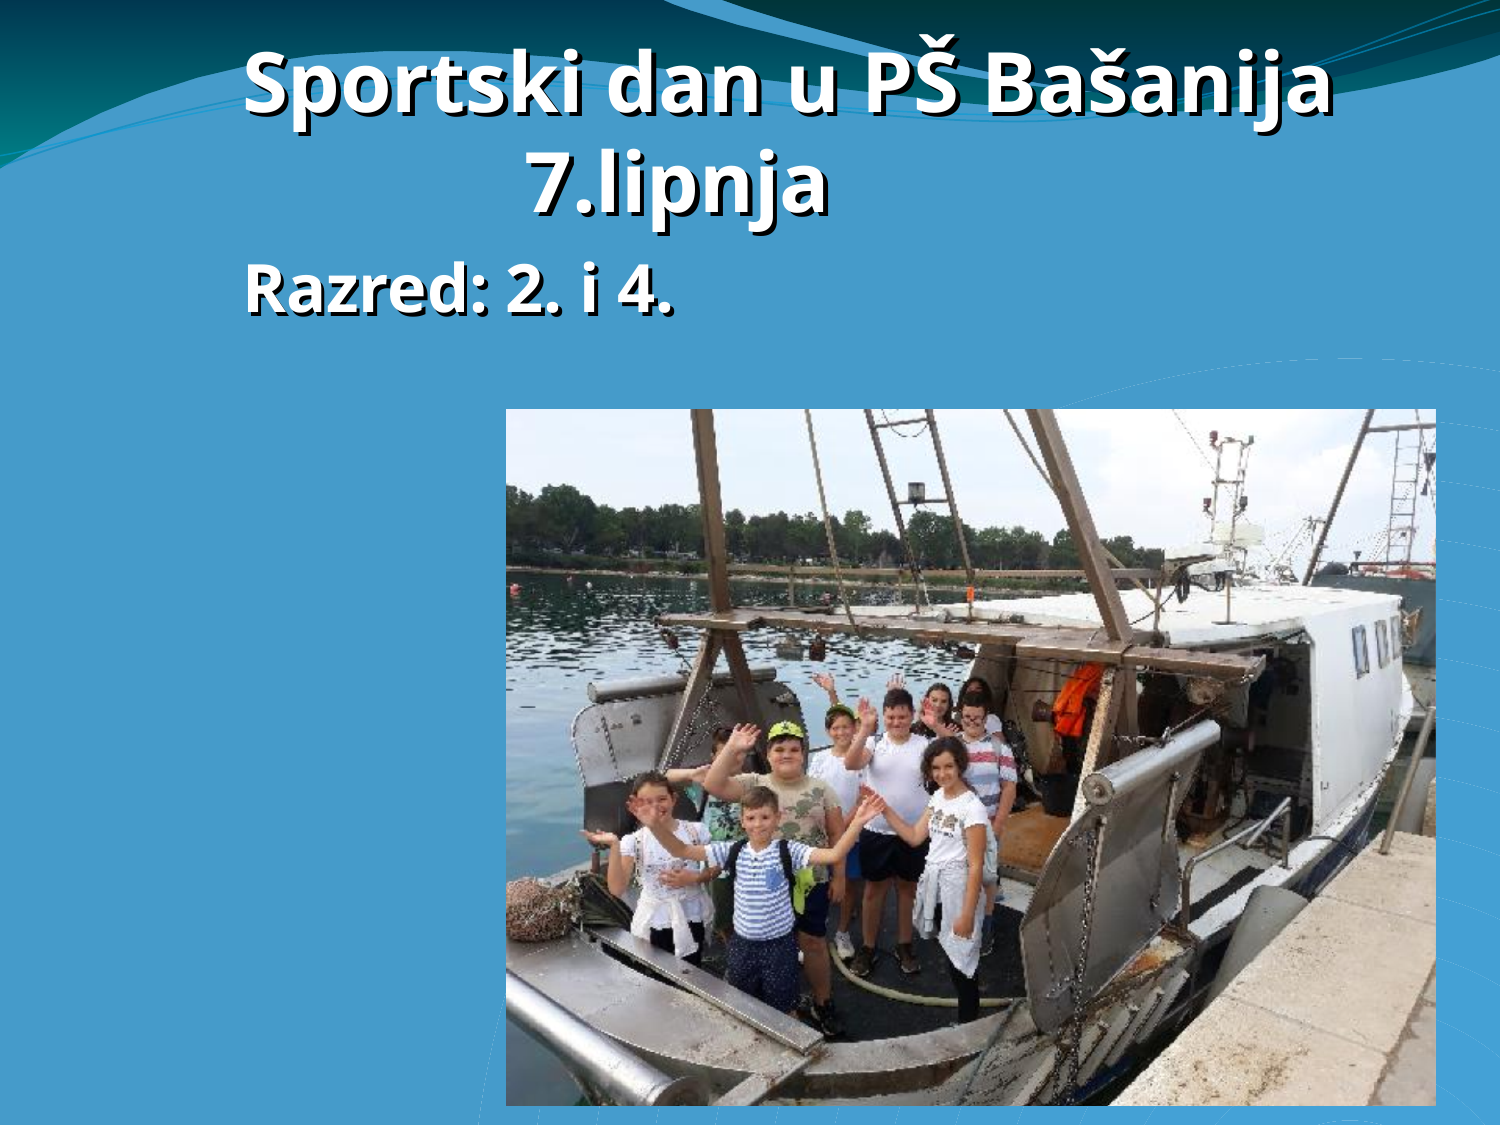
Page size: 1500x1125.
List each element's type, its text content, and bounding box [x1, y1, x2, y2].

title Sportski dan u PŠ Bašanija 7.lipnja Razred: 2. i 4. [100, 0, 1438, 409]
picture [505, 408, 1436, 1106]
subtitle [88, 19, 1377, 339]
picture [65, 138, 80, 143]
